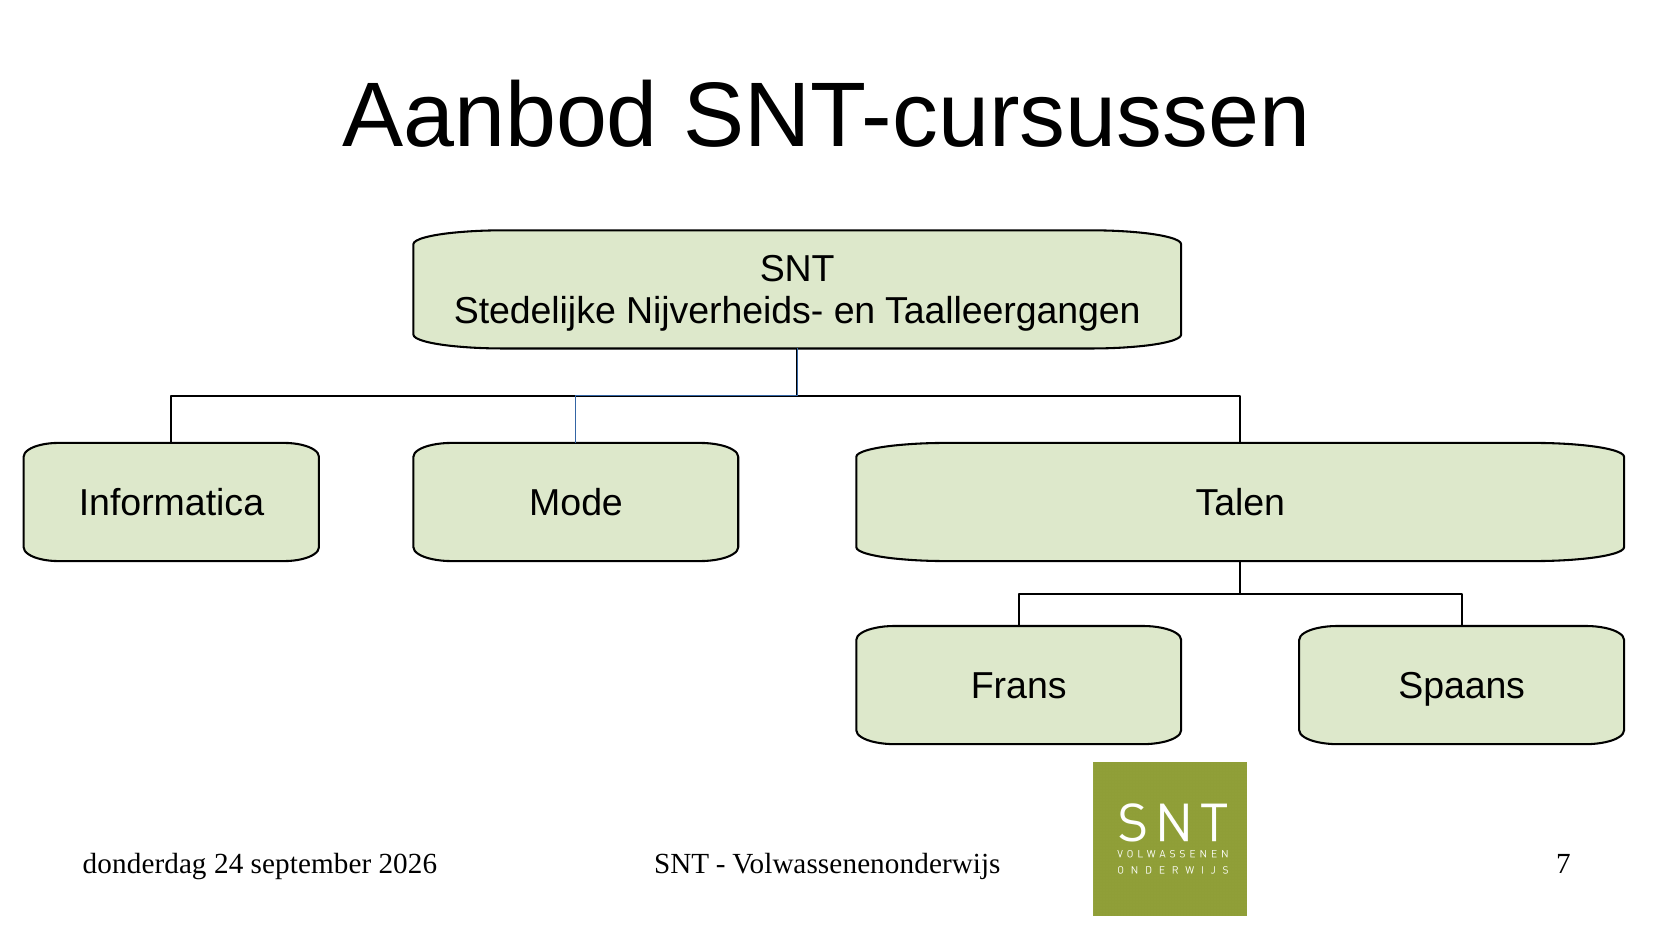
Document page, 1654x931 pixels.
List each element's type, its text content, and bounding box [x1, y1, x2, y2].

text_box Talen [856, 442, 1625, 562]
text_box SNT Stedelijke Nijverheids- en Taalleergangen [413, 230, 1182, 349]
title Aanbod SNT-cursussen [82, 37, 1571, 193]
text_box Mode [413, 442, 739, 562]
picture [1093, 762, 1247, 916]
text_box Informatica [23, 442, 319, 562]
text_box Spaans [1299, 625, 1625, 745]
text_box Frans [856, 625, 1182, 745]
